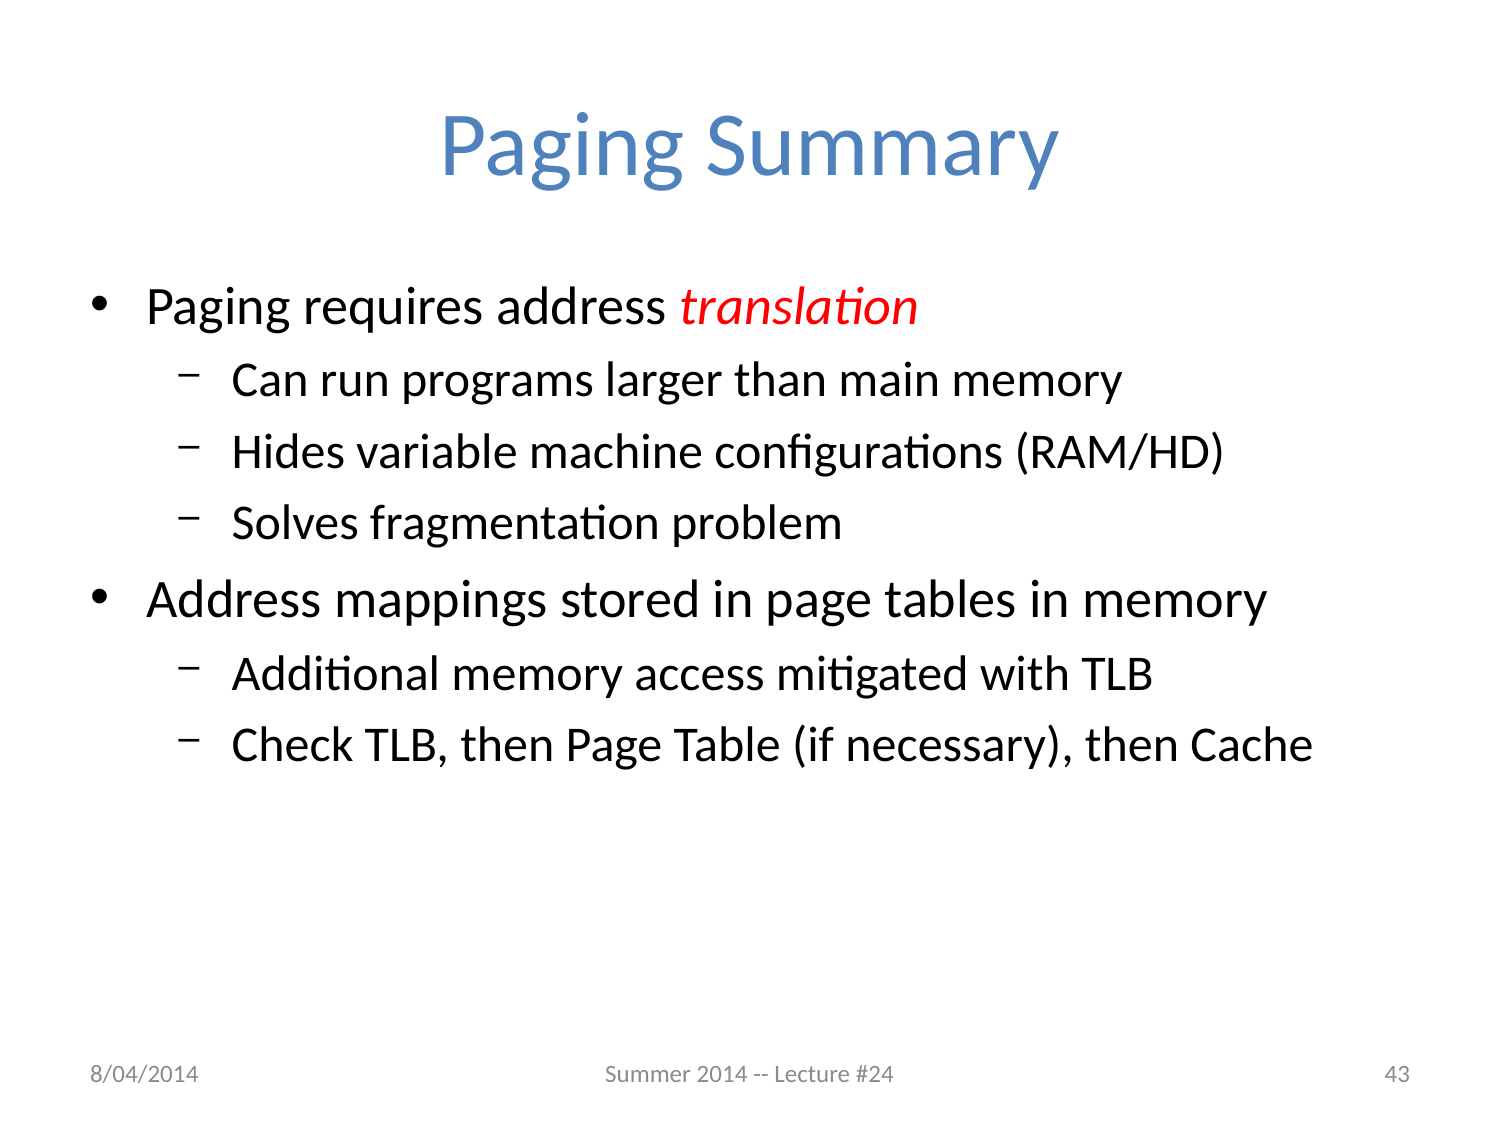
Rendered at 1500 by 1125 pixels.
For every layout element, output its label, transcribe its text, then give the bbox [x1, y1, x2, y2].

footer Summer 2014 -- Lecture #24 [512, 1042, 988, 1103]
list Paging requires address translation Can run programs larger than main memory Hides variable machine configurations (RAM/HD) Solves fragmentation problem Address mappings stored in page tables in memory Additional memory access mitigated with TLB Check TLB, then Page Table (if necessary), then Cache [75, 262, 1425, 1073]
slide_number <number> [1074, 1042, 1425, 1103]
title Paging Summary [75, 45, 1425, 233]
slide_number 8/04/2014 [75, 1042, 425, 1103]
